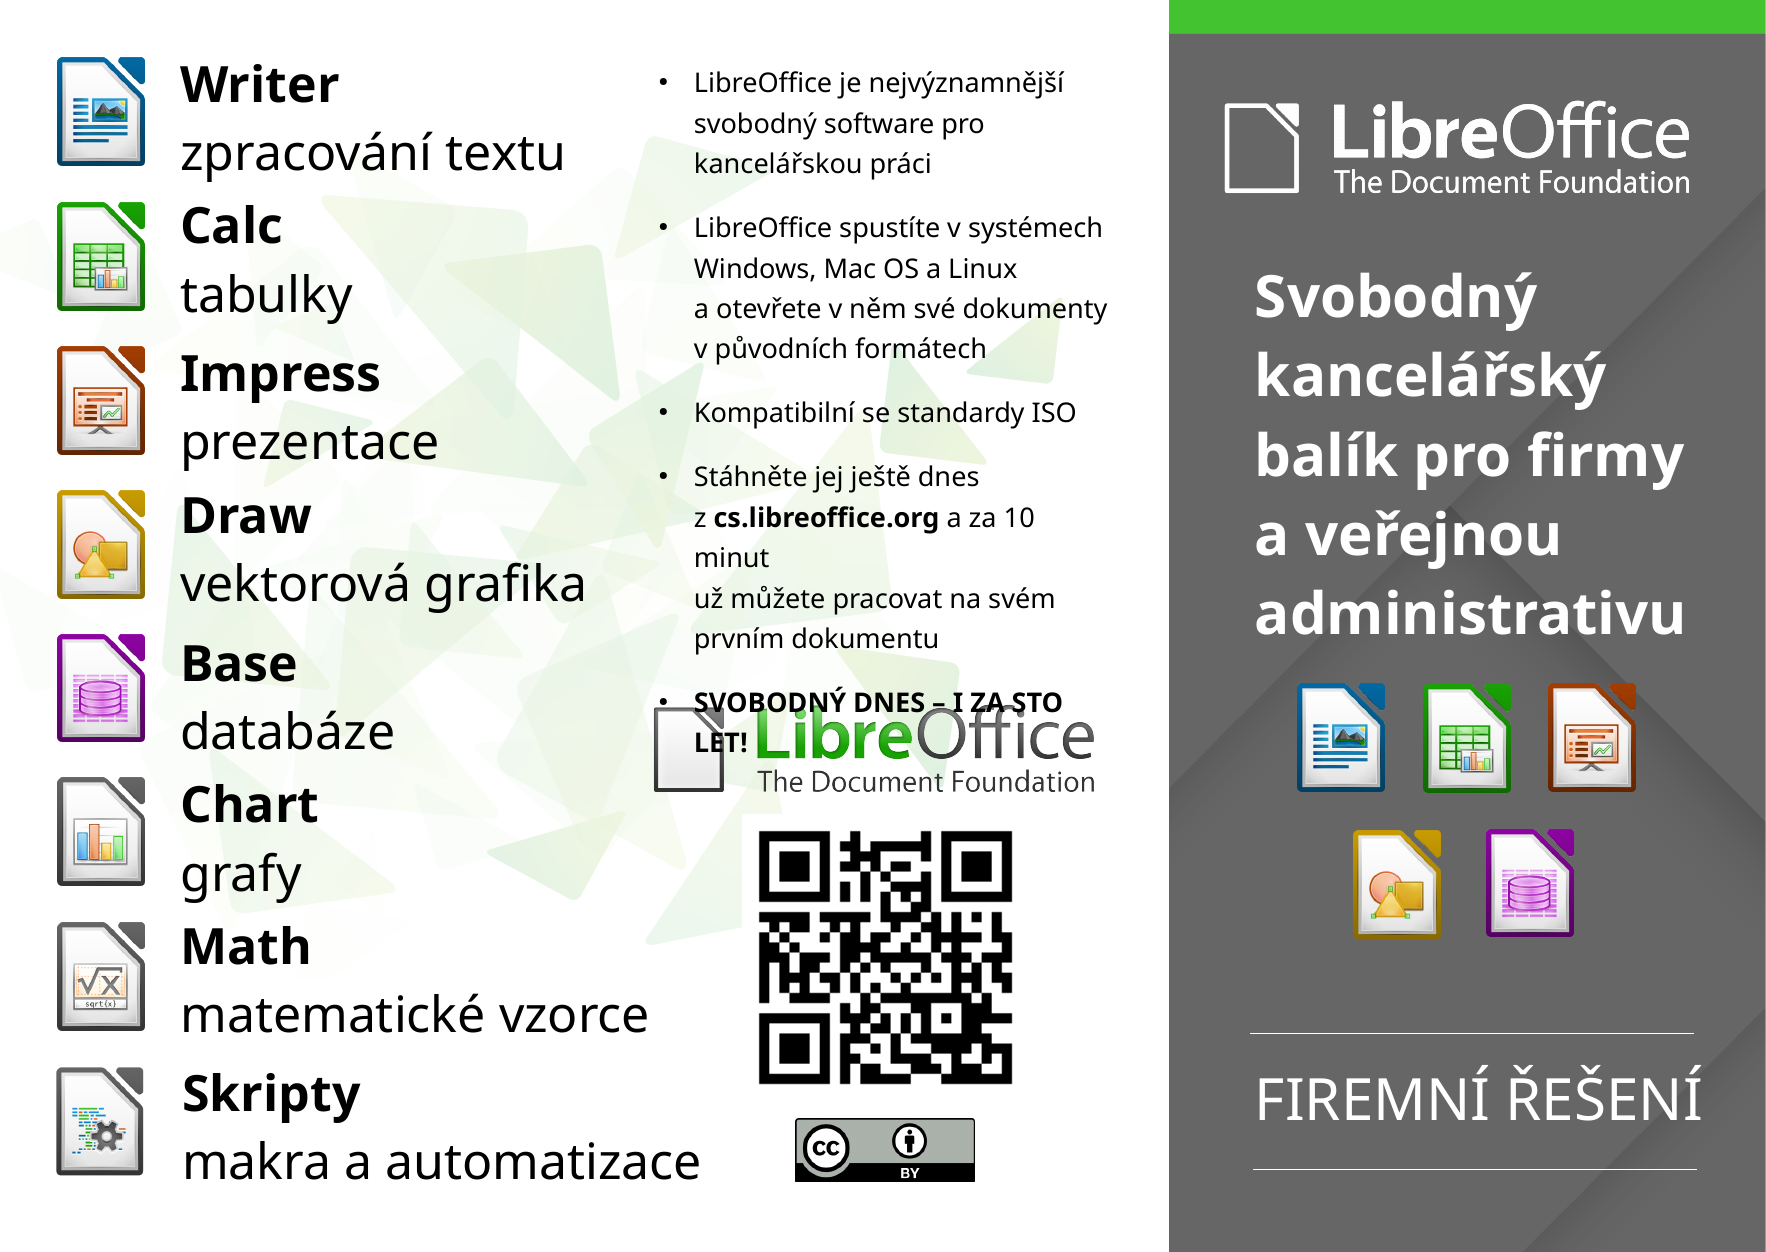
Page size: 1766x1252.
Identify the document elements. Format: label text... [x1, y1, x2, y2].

text_box Base databáze [165, 620, 401, 762]
picture [0, 57, 1138, 1104]
text_box Calc tabulky [165, 183, 452, 325]
text_box LibreOffice je nejvýznamnější svobodný software pro kancelářskou práci LibreOffice spustíte v systémech Windows, Mac OS a Linux a otevřete v něm své dokumenty v původních formátech Kompatibilní se standardy ISO Stáhněte jej ještě dnes z cs.libreoffice.org a za 10 minut už můžete pracovat na svém prvním dokumentu SVOBODNÝ DNES – I ZA STO LET! [643, 53, 1123, 680]
text_box Draw vektorová grafika [165, 472, 576, 614]
picture [55, 1066, 144, 1176]
text_box Chart grafy [165, 762, 566, 903]
text_box Skripty makra a automatizace [167, 1050, 689, 1192]
text_box Math matematické vzorce [165, 903, 641, 1045]
text_box FIREMNÍ ŘEŠENÍ [1240, 1051, 1701, 1149]
text_box Impress prezentace [165, 330, 484, 472]
picture [1169, 0, 1766, 1252]
picture [795, 1118, 975, 1182]
text_box Svobodný kancelářský balík pro firmy a veřejnou administrativu [1240, 248, 1737, 838]
text_box Writer zpracování textu [165, 41, 563, 183]
